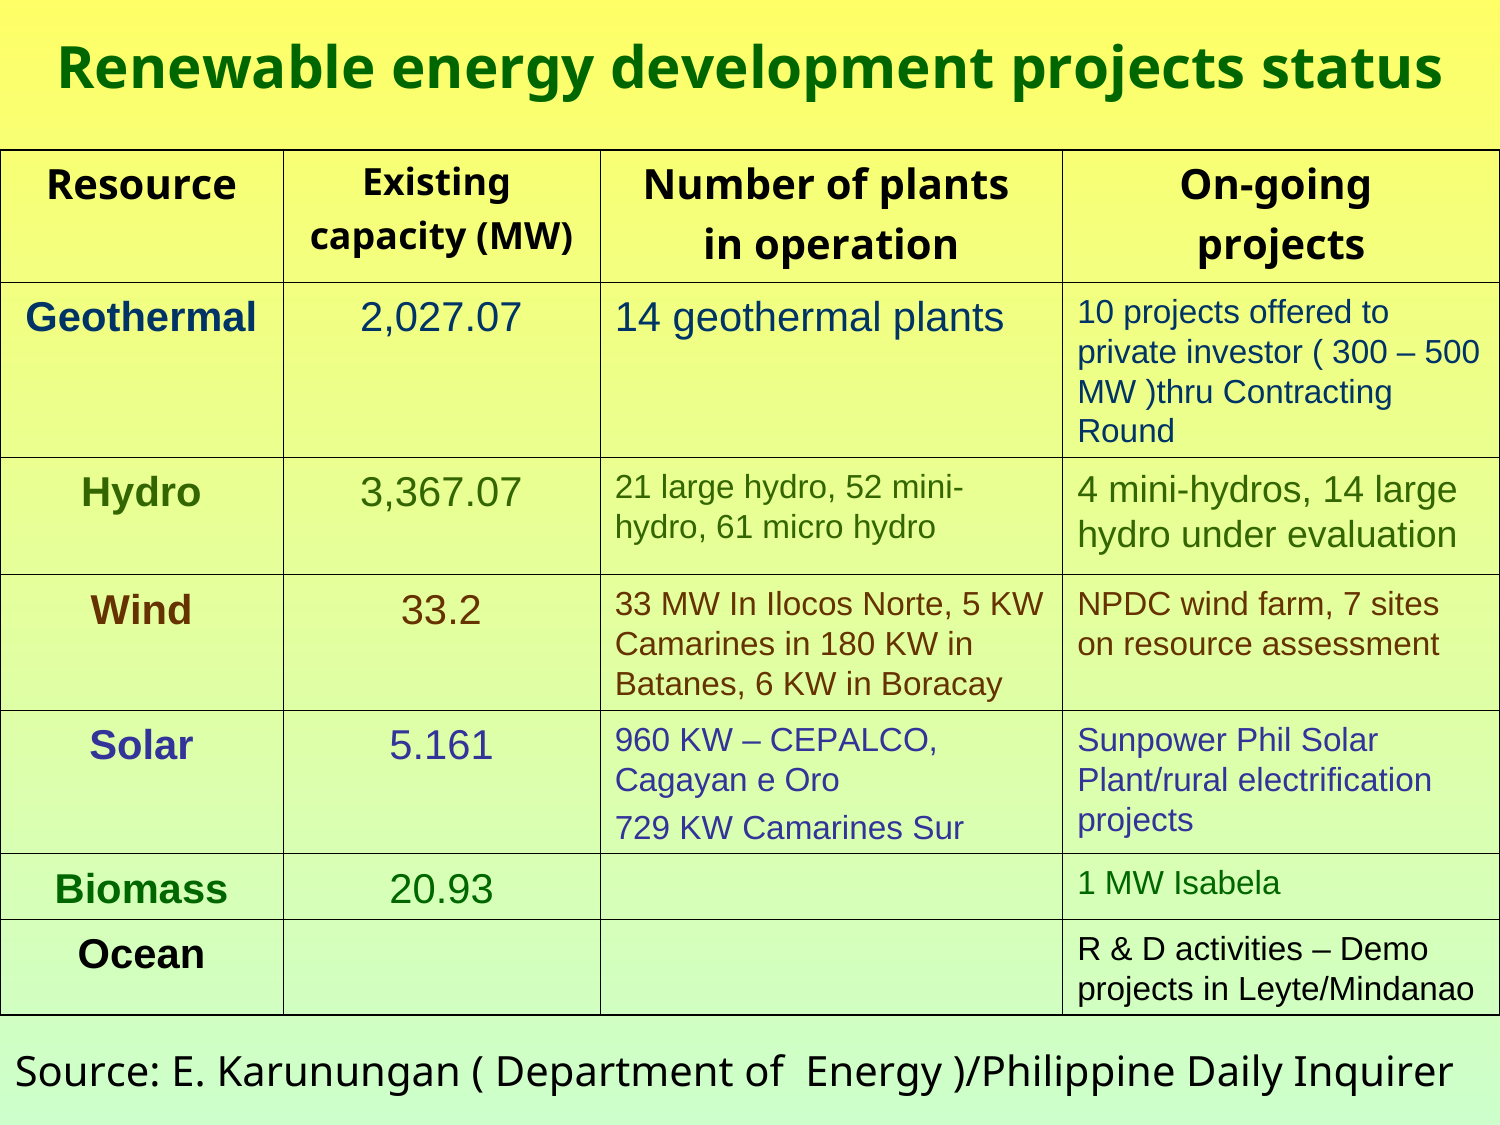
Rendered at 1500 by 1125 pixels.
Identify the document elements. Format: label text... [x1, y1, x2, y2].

table_cell Sunpower Phil Solar Plant/rural electrification projects [1063, 711, 1499, 853]
table_cell [284, 920, 600, 1014]
title Renewable energy development projects status [0, 24, 1500, 105]
table_cell Geothermal [1, 283, 283, 457]
table_cell Solar [1, 711, 283, 853]
table_header Number of plants in operation [601, 151, 1062, 282]
table_cell 3,367.07 [284, 458, 600, 574]
table_header Existing capacity (MW) [284, 151, 600, 282]
table_cell NPDC wind farm, 7 sites on resource assessment [1063, 575, 1499, 710]
table_cell 21 large hydro, 52 mini-hydro, 61 micro hydro [601, 458, 1062, 574]
table_cell 4 mini-hydros, 14 large hydro under evaluation [1063, 458, 1499, 574]
table_cell 33.2 [284, 575, 600, 710]
table_cell 10 projects offered to private investor ( 300 – 500 MW )thru Contracting Round [1063, 283, 1499, 457]
table_header Resource [1, 151, 283, 282]
table_cell [601, 920, 1062, 1014]
table_cell 5.161 [284, 711, 600, 853]
table_cell 33 MW In Ilocos Norte, 5 KW Camarines in 180 KW in Batanes, 6 KW in Boracay [601, 575, 1062, 710]
table_cell Wind [1, 575, 283, 710]
table_cell 960 KW – CEPALCO, Cagayan e Oro 729 KW Camarines Sur [601, 711, 1062, 853]
table_header On-going projects [1063, 151, 1499, 282]
table_cell 20.93 [284, 854, 600, 919]
table_cell [601, 854, 1062, 919]
text_box Source: E. Karunungan ( Department of Energy )/Philippine Daily Inquirer [0, 1037, 1500, 1103]
table_cell 14 geothermal plants [601, 283, 1062, 457]
table_cell Biomass [1, 854, 283, 919]
table_cell R & D activities – Demo projects in Leyte/Mindanao [1063, 920, 1499, 1014]
table_cell Hydro [1, 458, 283, 574]
table_cell Ocean [1, 920, 283, 1014]
table_cell 1 MW Isabela [1063, 854, 1499, 919]
table_cell 2,027.07 [284, 283, 600, 457]
